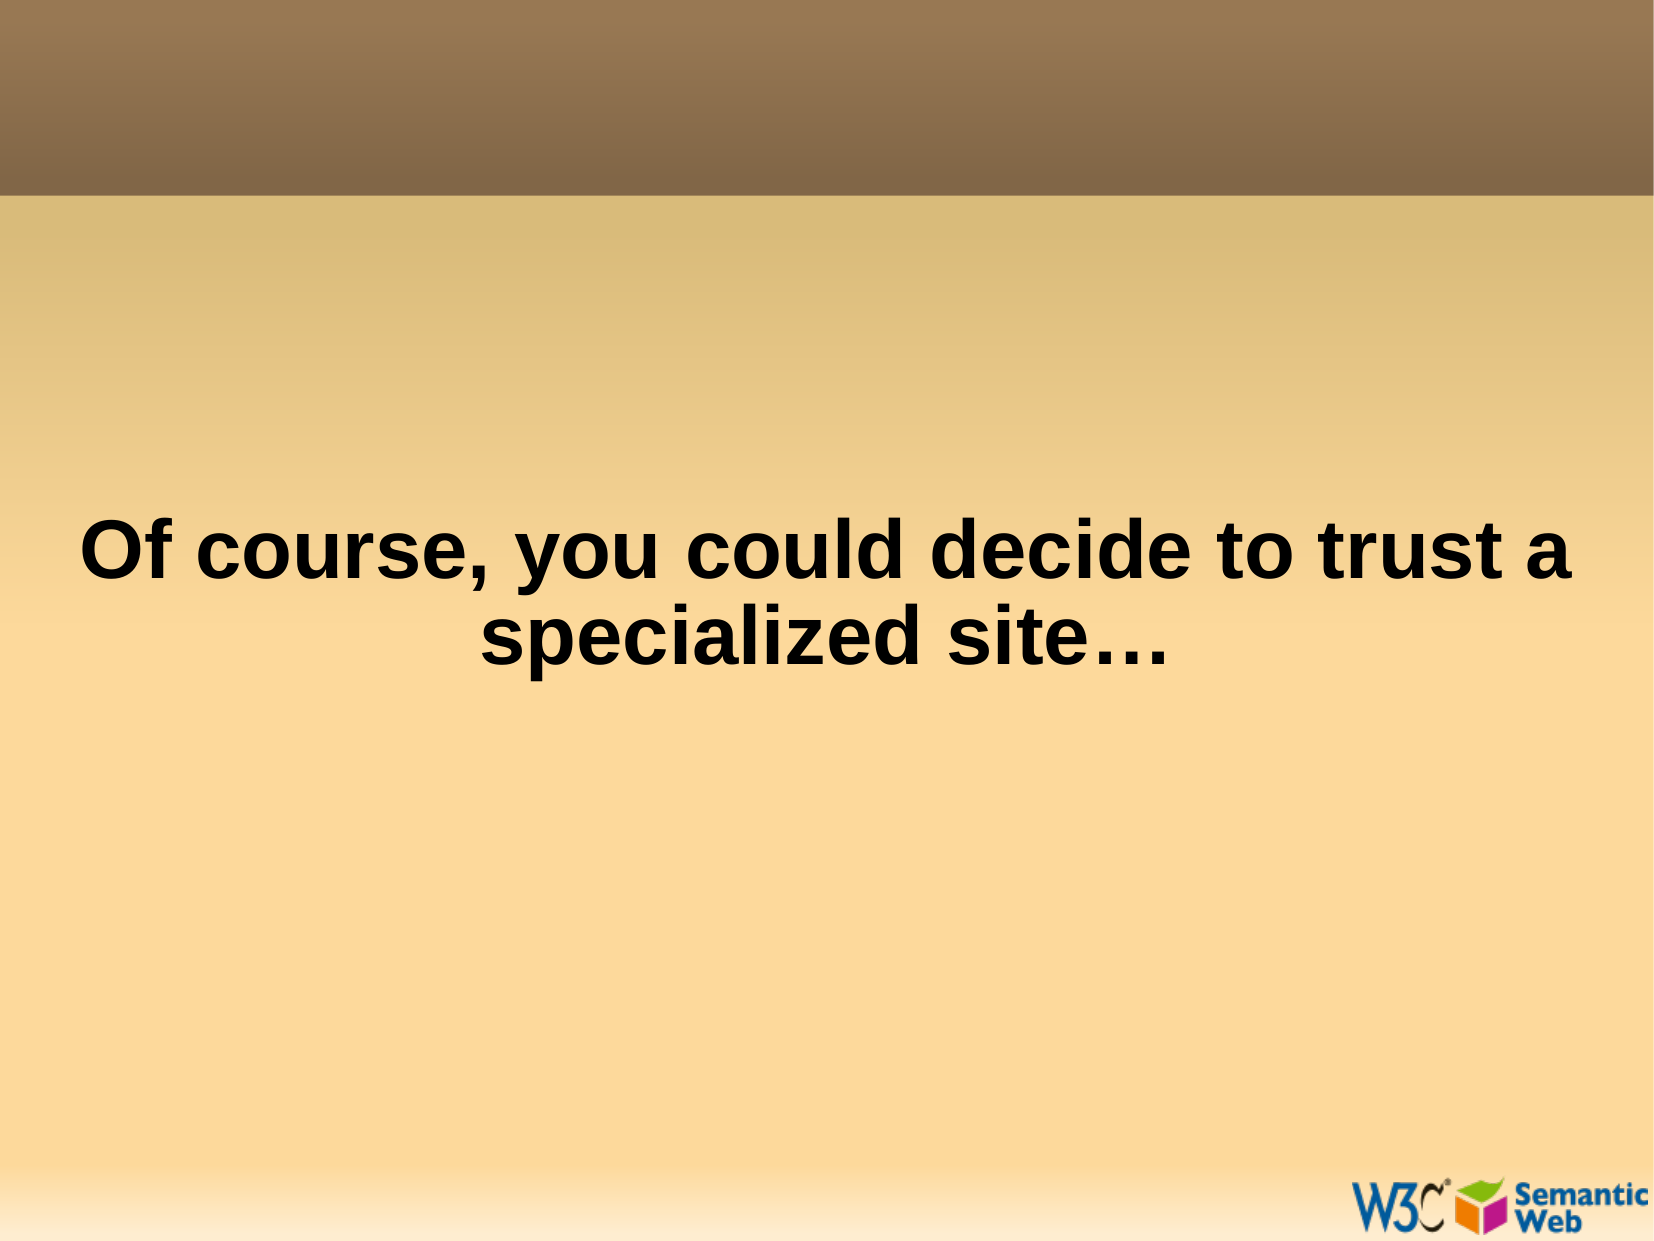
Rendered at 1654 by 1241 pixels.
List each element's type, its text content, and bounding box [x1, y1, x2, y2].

picture [0, 691, 1654, 1241]
picture [0, 0, 1654, 495]
title Of course, you could decide to trust a specialized site… [0, 495, 1654, 691]
